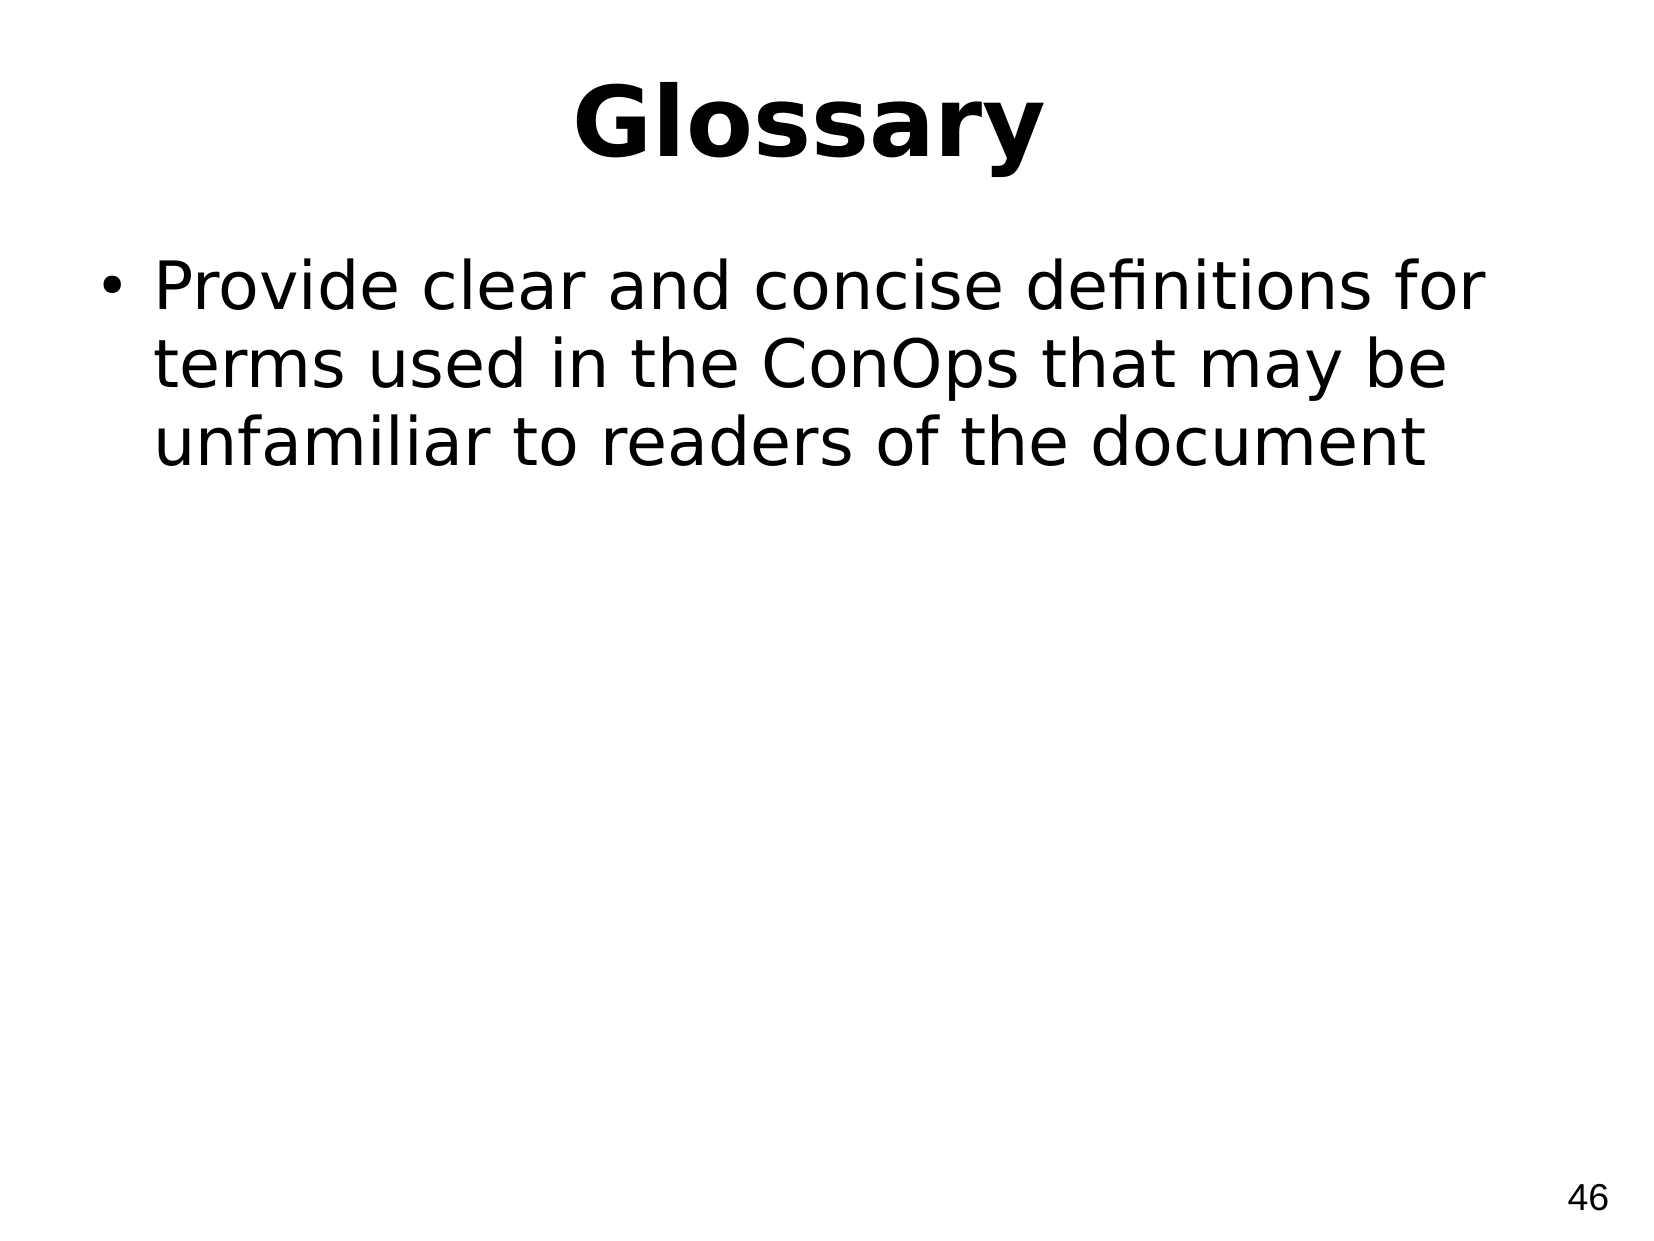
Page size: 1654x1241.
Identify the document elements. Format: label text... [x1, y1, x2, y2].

title Glossary [82, 49, 1571, 196]
list Provide clear and concise definitions for terms used in the ConOps that may be unfamiliar to readers of the document [82, 248, 1538, 1186]
